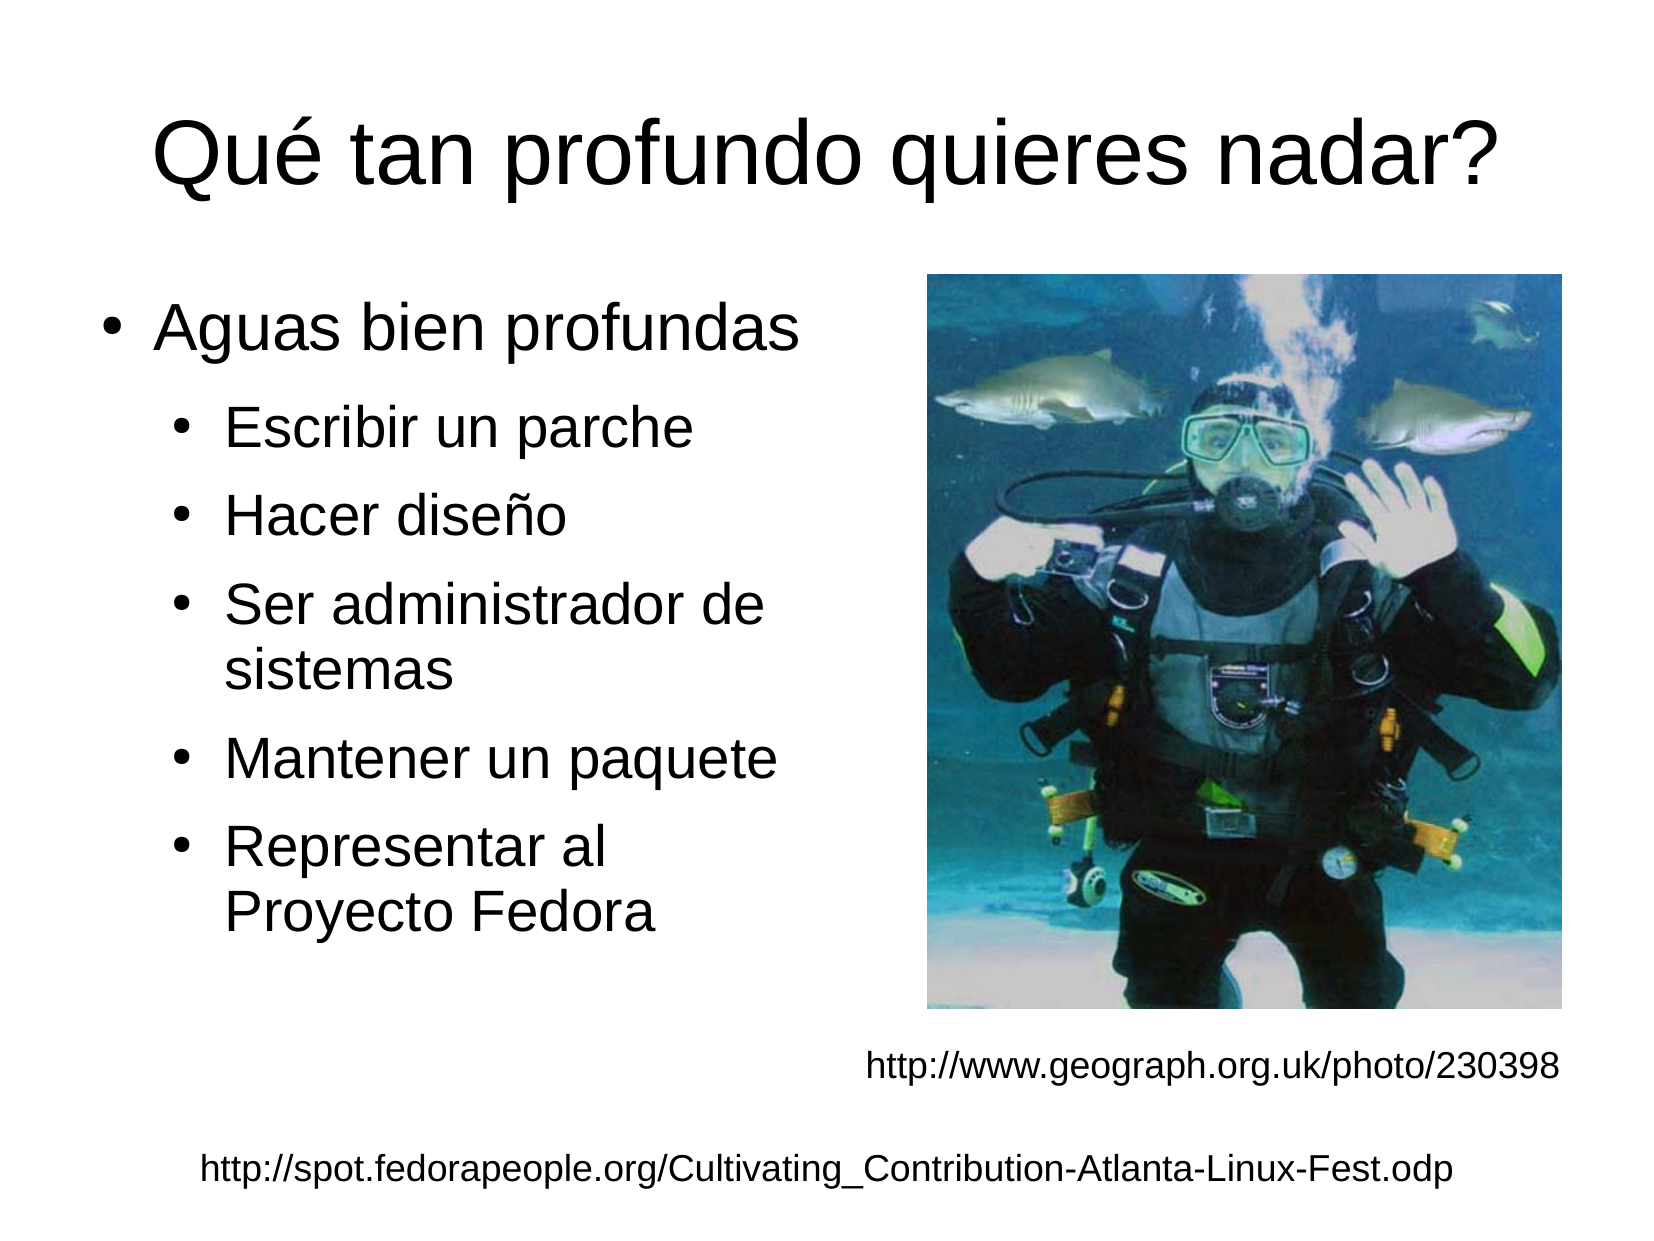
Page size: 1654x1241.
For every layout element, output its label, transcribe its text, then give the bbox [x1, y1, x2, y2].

text_box http://spot.fedorapeople.org/Cultivating_Contribution-Atlanta-Linux-Fest.odp [185, 1140, 1469, 1198]
title Qué tan profundo quieres nadar? [82, 49, 1571, 257]
picture [927, 274, 1562, 1009]
list Aguas bien profundas Escribir un parche Hacer diseño Ser administrador de sistemas Mantener un paquete Representar al Proyecto Fedora [82, 290, 809, 1109]
text_box http://www.geograph.org.uk/photo/230398 [850, 1036, 1576, 1094]
